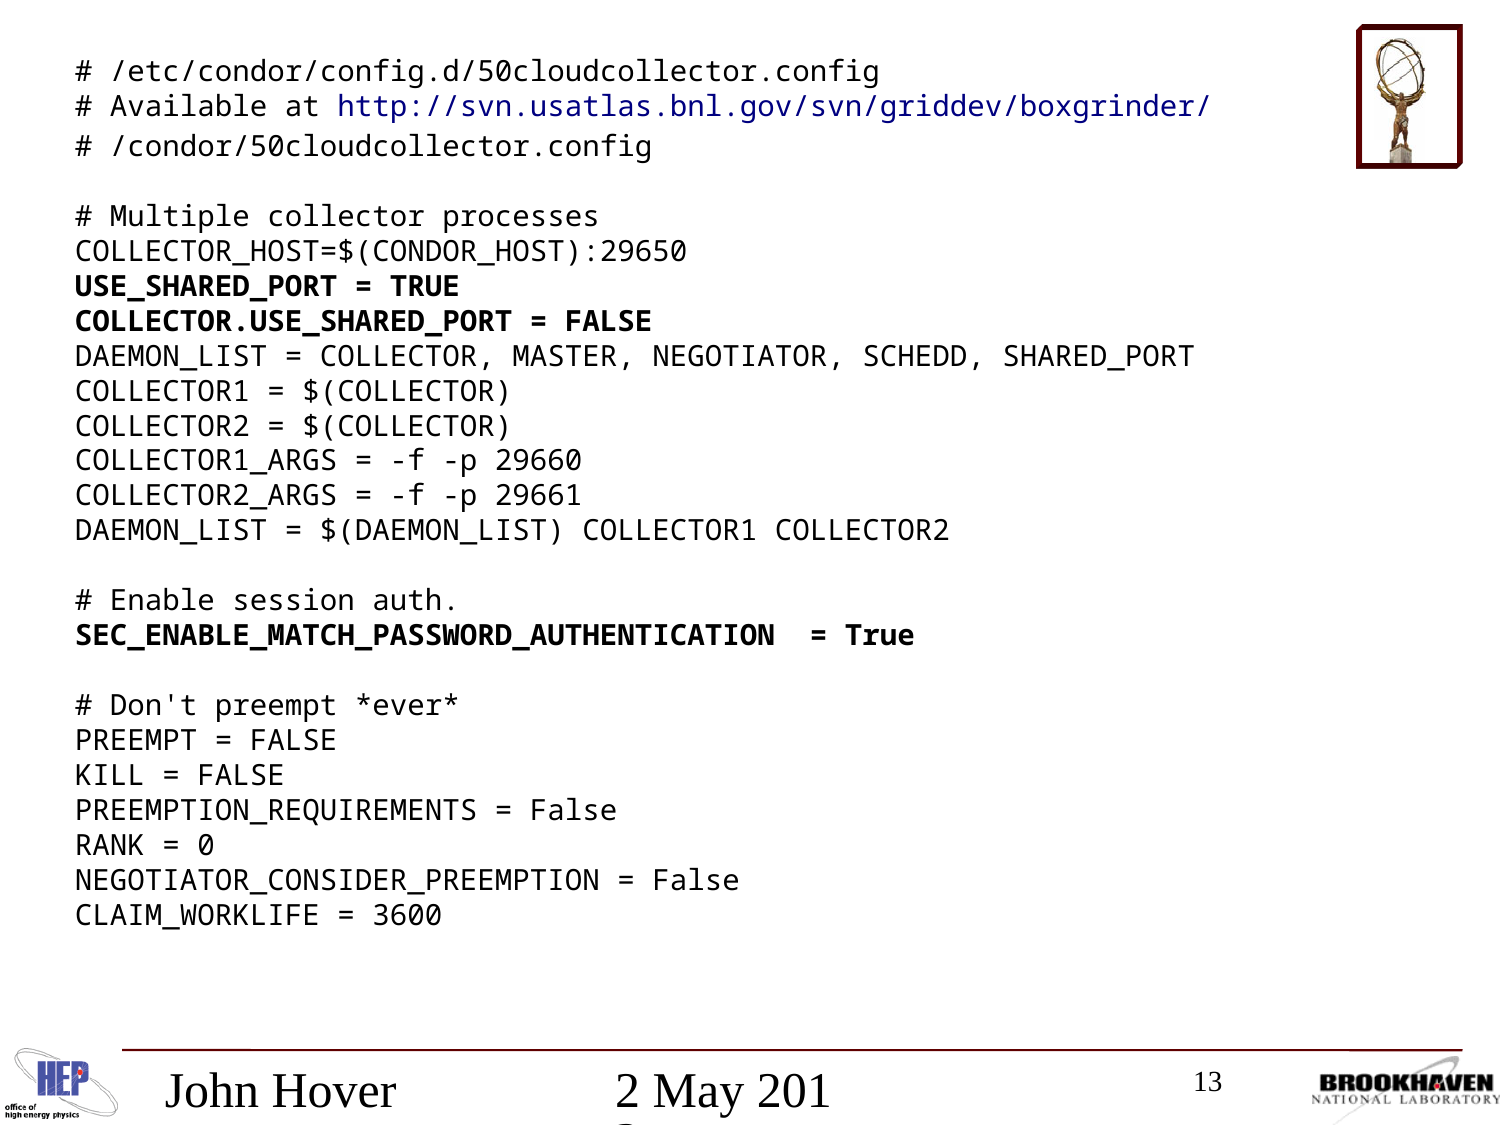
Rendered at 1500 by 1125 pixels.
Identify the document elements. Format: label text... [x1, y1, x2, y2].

picture [1374, 37, 1426, 45]
picture [0, 1043, 122, 1125]
text_box # /etc/condor/config.d/50cloudcollector.config # Available at http://svn.usatlas.bnl.gov/svn/griddev/boxgrinder/ # /condor/50cloudcollector.config # Multiple collector processes COLLECTOR_HOST=$(CONDOR_HOST):29650 USE_SHARED_PORT = TRUE COLLECTOR.USE_SHARED_PORT = FALSE DAEMON_LIST = COLLECTOR, MASTER, NEGOTIATOR, SCHEDD, SHARED_PORT COLLECTOR1 = $(COLLECTOR) COLLECTOR2 = $(COLLECTOR) COLLECTOR1_ARGS = -f -p 29660 COLLECTOR2_ARGS = -f -p 29661 DAEMON_LIST = $(DAEMON_LIST) COLLECTOR1 COLLECTOR2 # Enable session auth. SEC_ENABLE_MATCH_PASSWORD_AUTHENTICATION = True # Don't preempt *ever* PREEMPT = FALSE KILL = FALSE PREEMPTION_REQUIREMENTS = False RANK = 0 NEGOTIATOR_CONSIDER_PREEMPTION = False CLAIM_WORKLIFE = 3600 [60, 45, 1426, 1021]
picture [1312, 1056, 1500, 1125]
